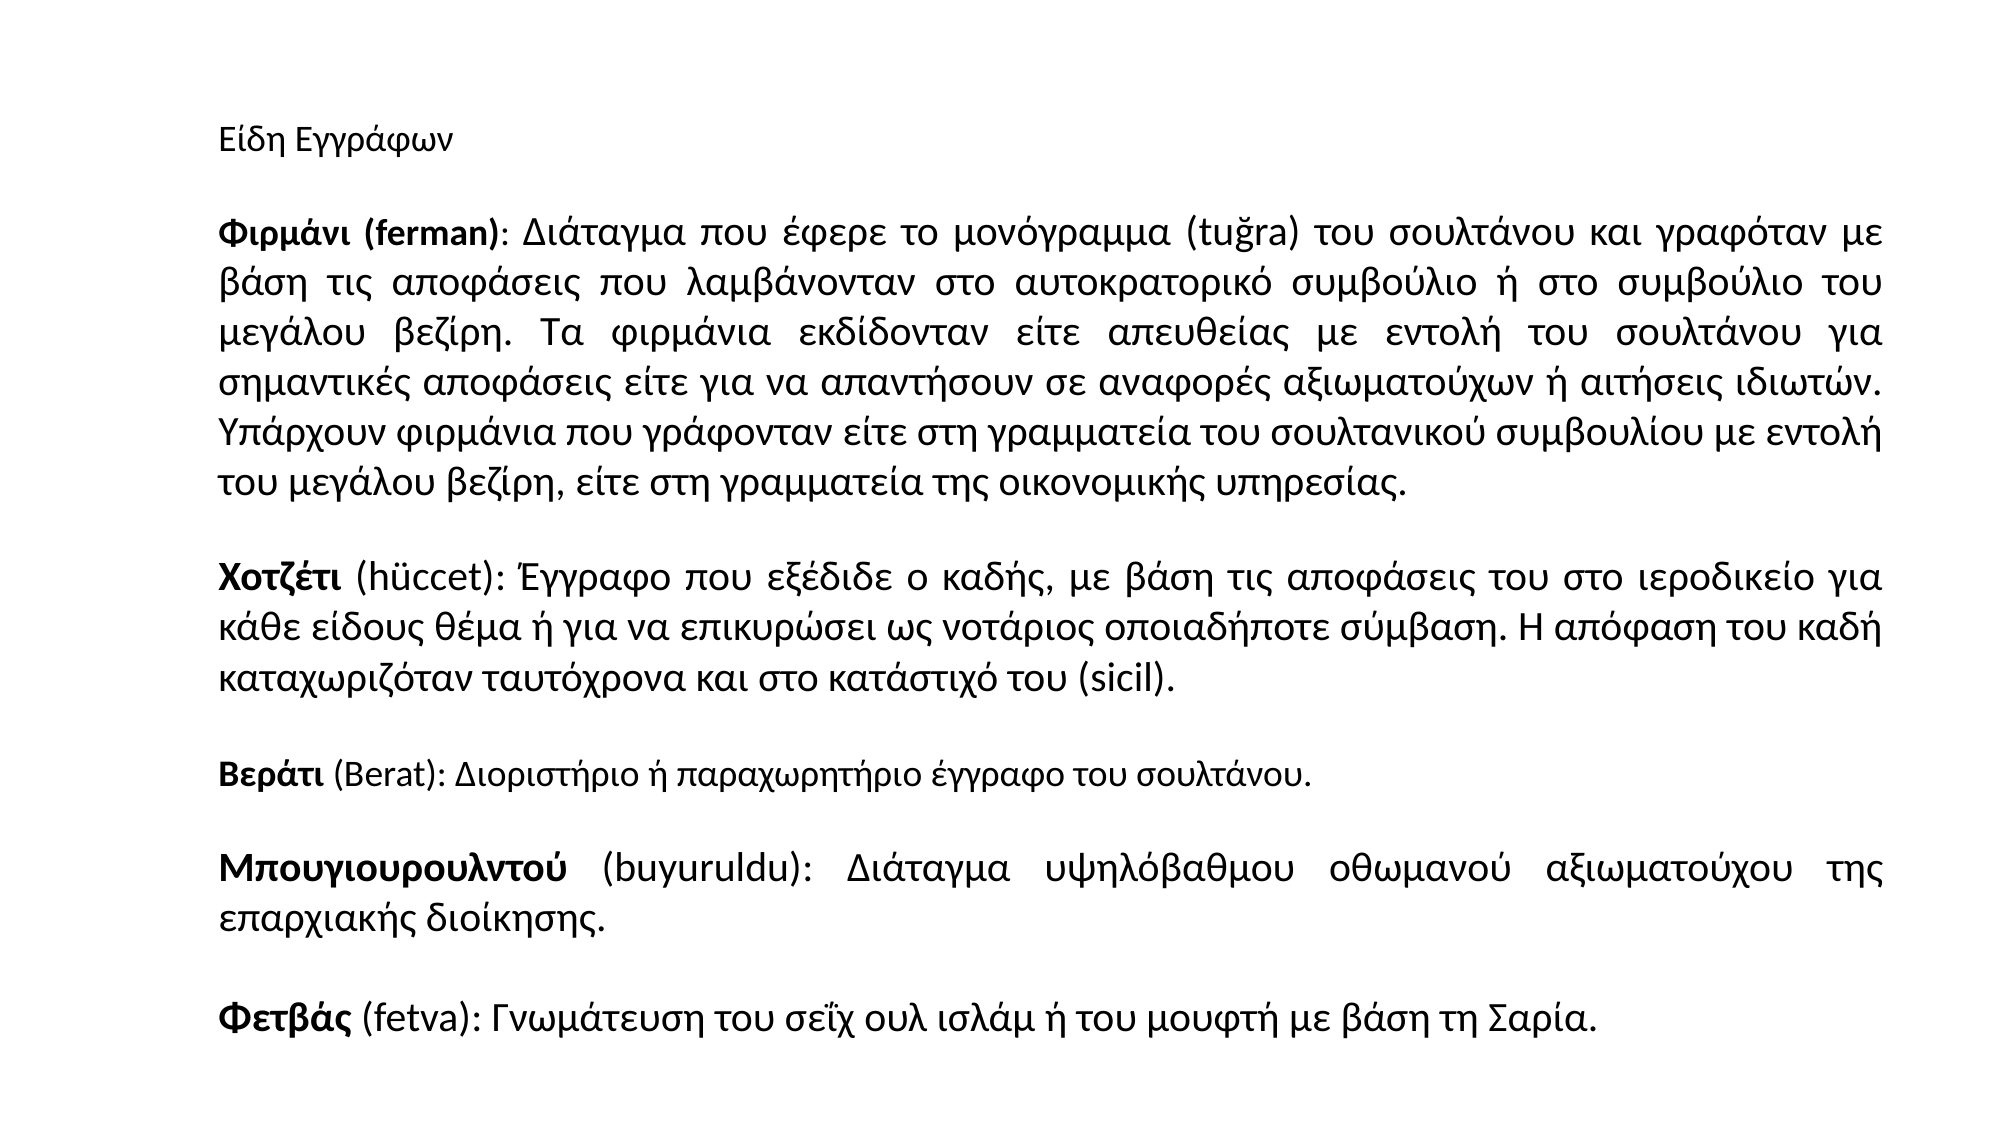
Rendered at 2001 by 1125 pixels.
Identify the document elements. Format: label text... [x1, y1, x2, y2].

text_box Είδη Εγγράφων Φιρμάνι (ferman): Διάταγμα που έφερε το μονόγραμμα (tuğra) του σουλτάνου και γραφόταν με βάση τις αποφάσεις που λαμβάνονταν στο αυτοκρατορικό συμβούλιο ή στο συμβούλιο του μεγάλου βεζίρη. Τα φιρμάνια εκδίδονταν είτε απευθείας με εντολή του σουλτάνου για σημαντικές αποφάσεις είτε για να απαντήσουν σε αναφορές αξιωματούχων ή αιτήσεις ιδιωτών. Υπάρχουν φιρμάνια που γράφονταν είτε στη γραμματεία του σουλτανικού συμβουλίου με εντολή του μεγάλου βεζίρη, είτε στη γραμματεία της οικονομικής υπηρεσίας. Χοτζέτι (hüccet): Έγγραφο που εξέδιδε ο καδής, με βάση τις αποφάσεις του στο ιεροδικείο για κάθε είδους θέμα ή για να επικυρώσει ως νοτάριος οποιαδήποτε σύμβαση. Η απόφαση του καδή καταχωριζόταν ταυτόχρονα και στο κατάστιχό του (sicil). Βεράτι (Berat): Διοριστήριο ή παραχωρητήριο έγγραφο του σουλτάνου. Μπουγιουρουλντού (buyuruldu): Διάταγμα υψηλόβαθμου οθωμανού αξιωματούχου της επαρχιακής διοίκησης. Φετβάς (fetva): Γνωμάτευση του σεΐχ ουλ ισλάμ ή του μουφτή με βάση τη Σαρία. [203, 106, 1899, 1125]
